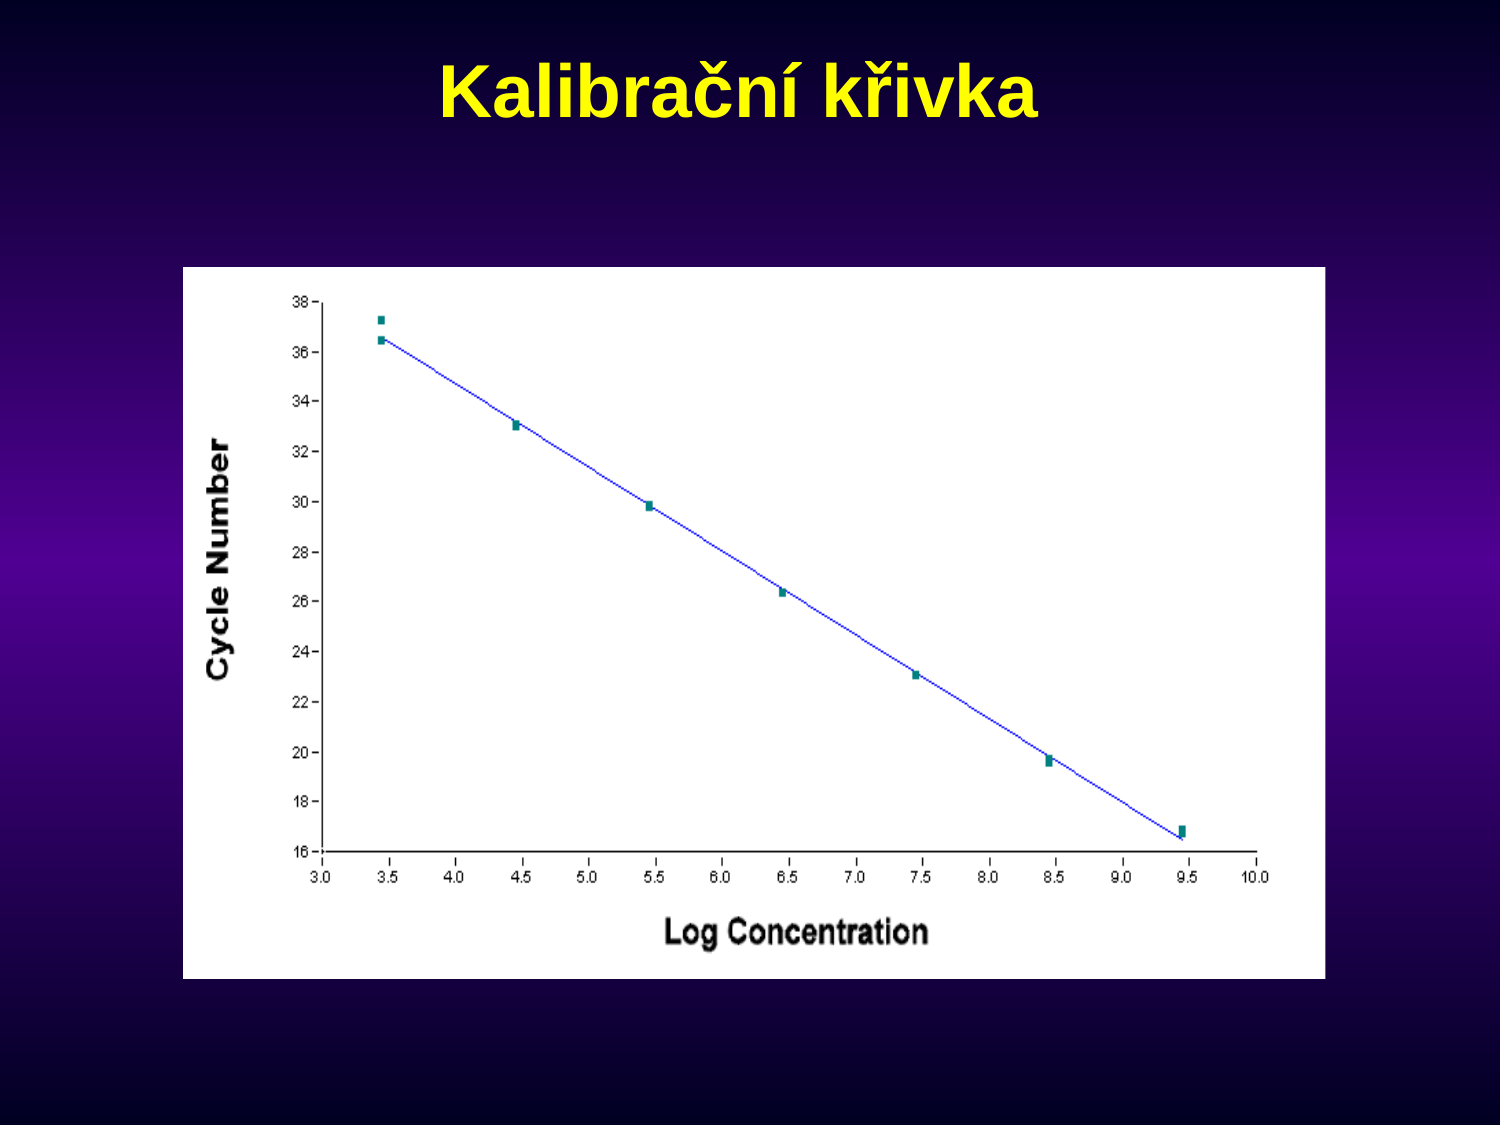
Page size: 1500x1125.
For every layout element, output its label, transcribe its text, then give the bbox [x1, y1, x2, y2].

title Kalibrační křivka [64, 35, 1413, 149]
picture [183, 267, 1326, 979]
